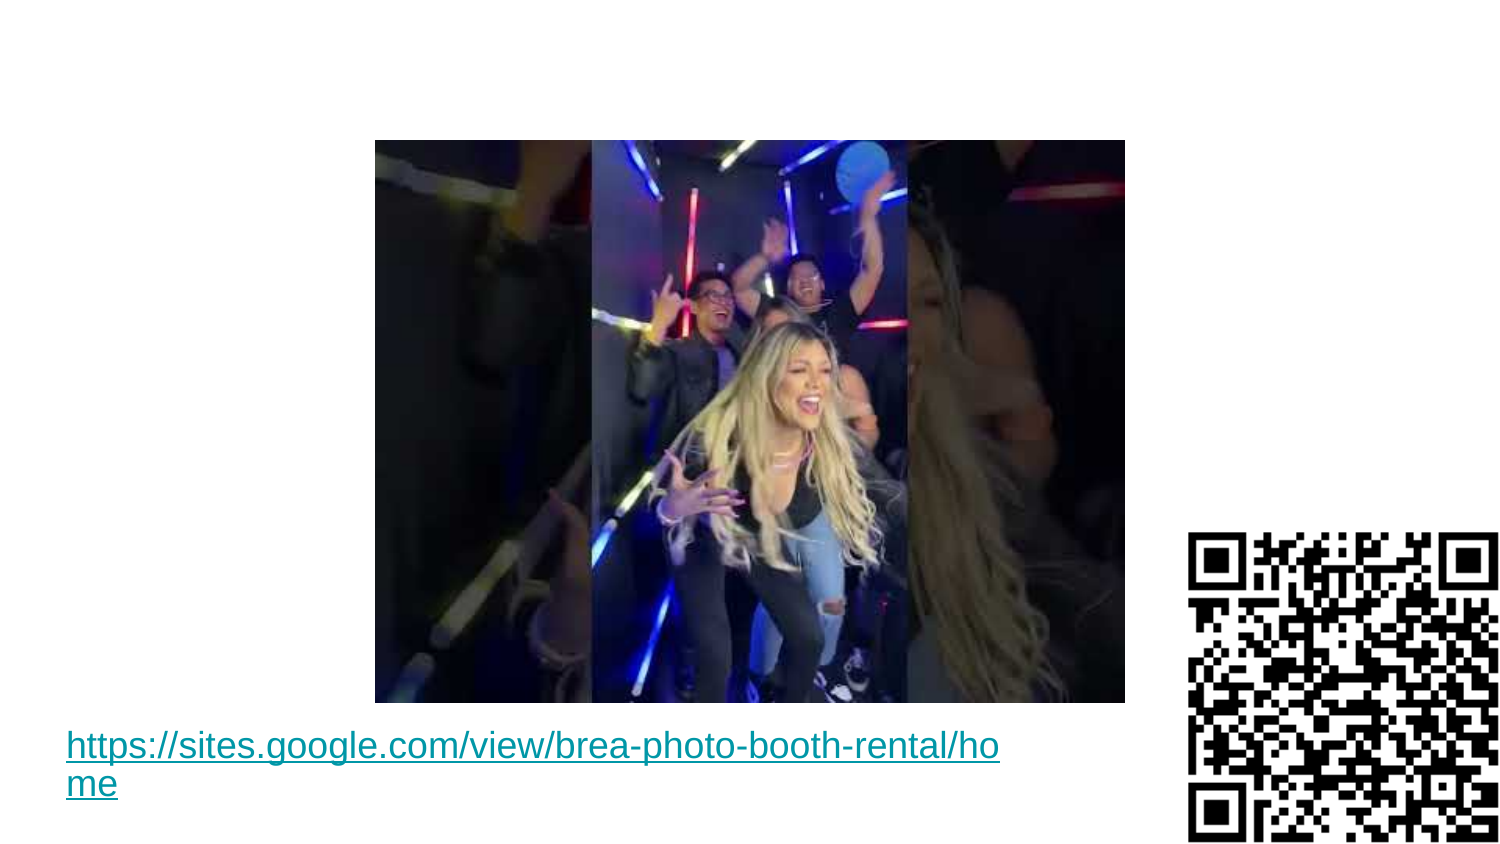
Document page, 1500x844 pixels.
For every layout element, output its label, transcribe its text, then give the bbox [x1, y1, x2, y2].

picture [375, 140, 1125, 704]
list https://sites.google.com/view/brea-photo-booth-rental/home [51, 694, 1036, 794]
picture [1187, 531, 1500, 844]
